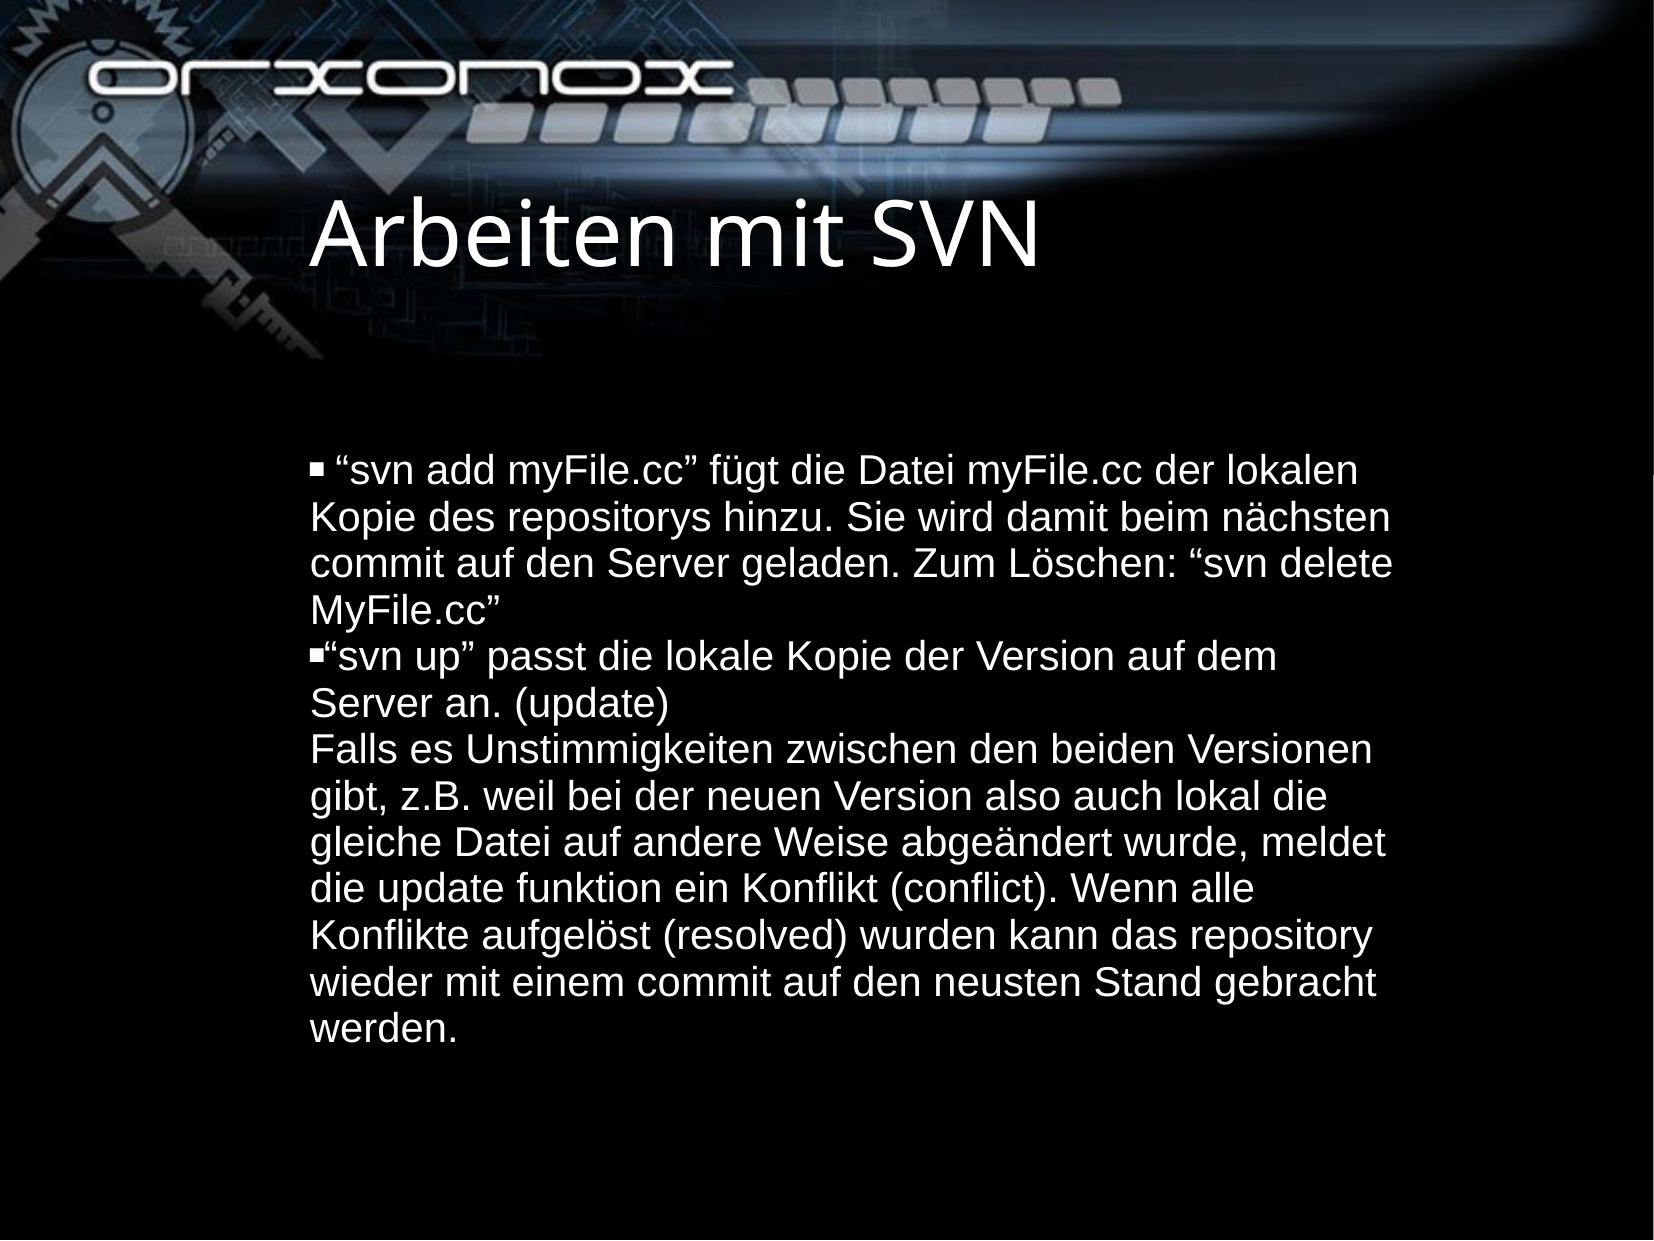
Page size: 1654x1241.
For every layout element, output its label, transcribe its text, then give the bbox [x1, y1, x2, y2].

picture [0, 0, 1654, 475]
text_box Arbeiten mit SVN [295, 161, 1506, 337]
text_box “svn add myFile.cc” fügt die Datei myFile.cc der lokalen Kopie des repositorys hinzu. Sie wird damit beim nächsten commit auf den Server geladen. Zum Löschen: “svn delete MyFile.cc” “svn up” passt die lokale Kopie der Version auf dem Server an. (update) Falls es Unstimmigkeiten zwischen den beiden Versionen gibt, z.B. weil bei der neuen Version also auch lokal die gleiche Datei auf andere Weise abgeändert wurde, meldet die update funktion ein Konflikt (conflict). Wenn alle Konflikte aufgelöst (resolved) wurden kann das repository wieder mit einem commit auf den neusten Stand gebracht werden. [295, 439, 1418, 1059]
